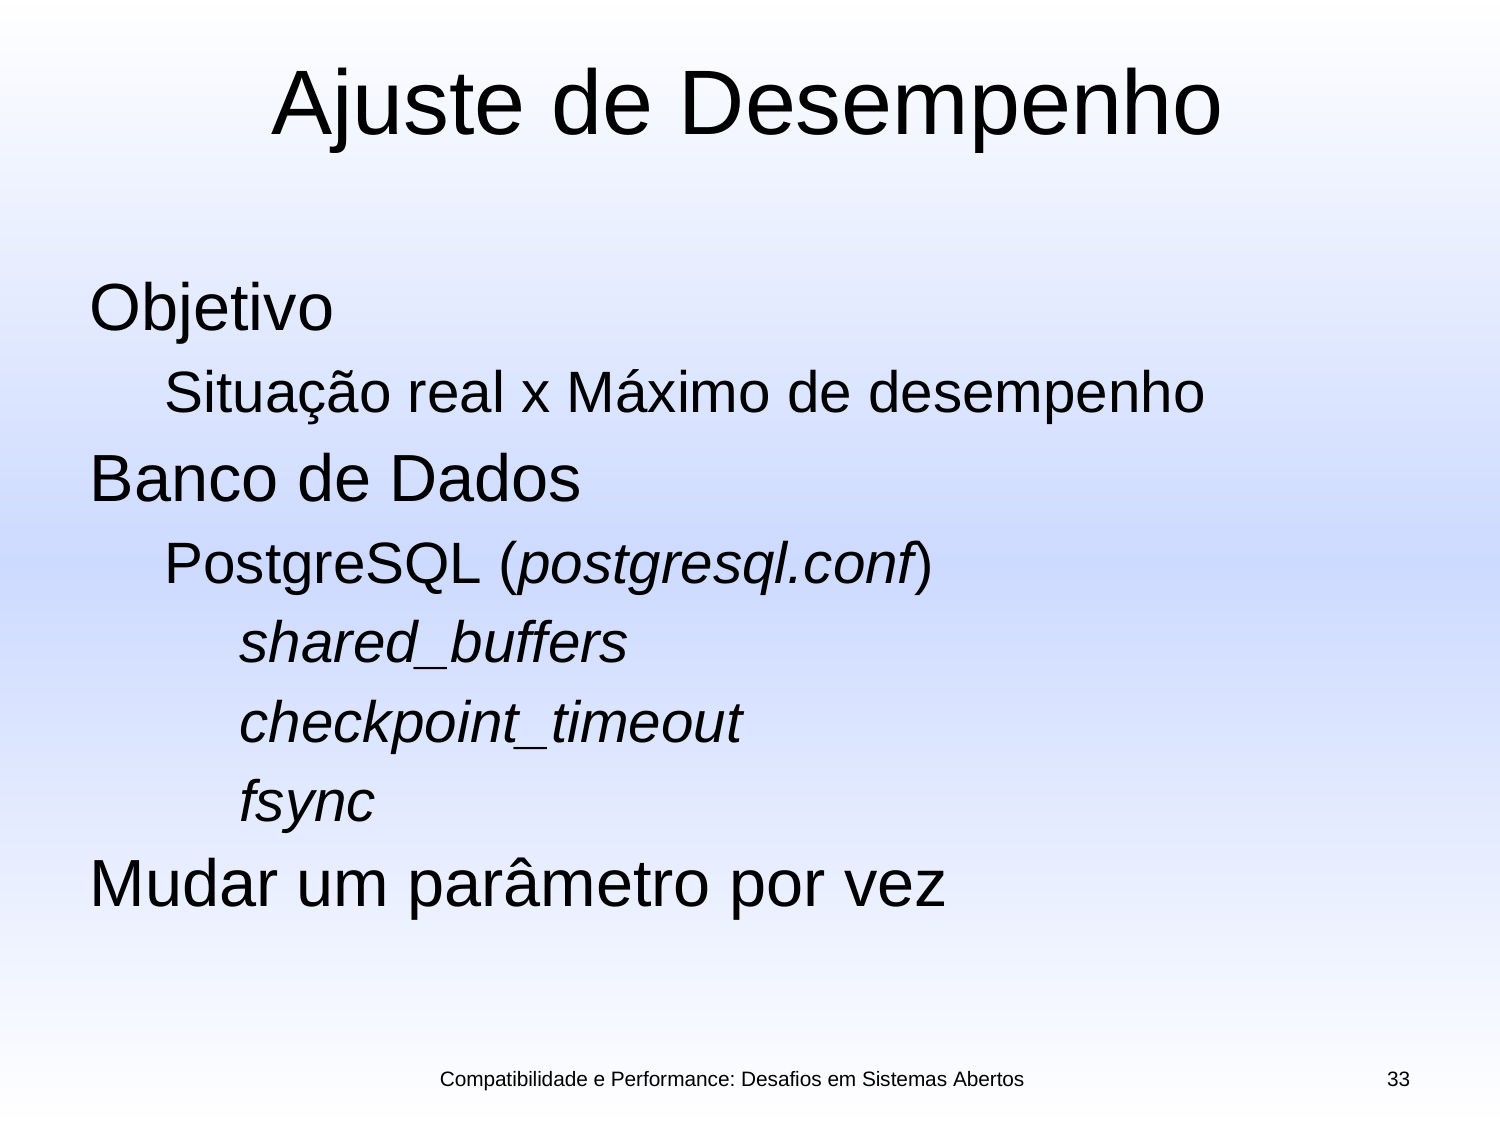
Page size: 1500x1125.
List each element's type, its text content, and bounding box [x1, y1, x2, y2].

title Ajuste de Desempenho [15, 8, 1482, 197]
list Objetivo Situação real x Máximo de desempenho Banco de Dados PostgreSQL (postgresql.conf) shared_buffers checkpoint_timeout fsync Mudar um parâmetro por vez [75, 262, 1426, 1006]
